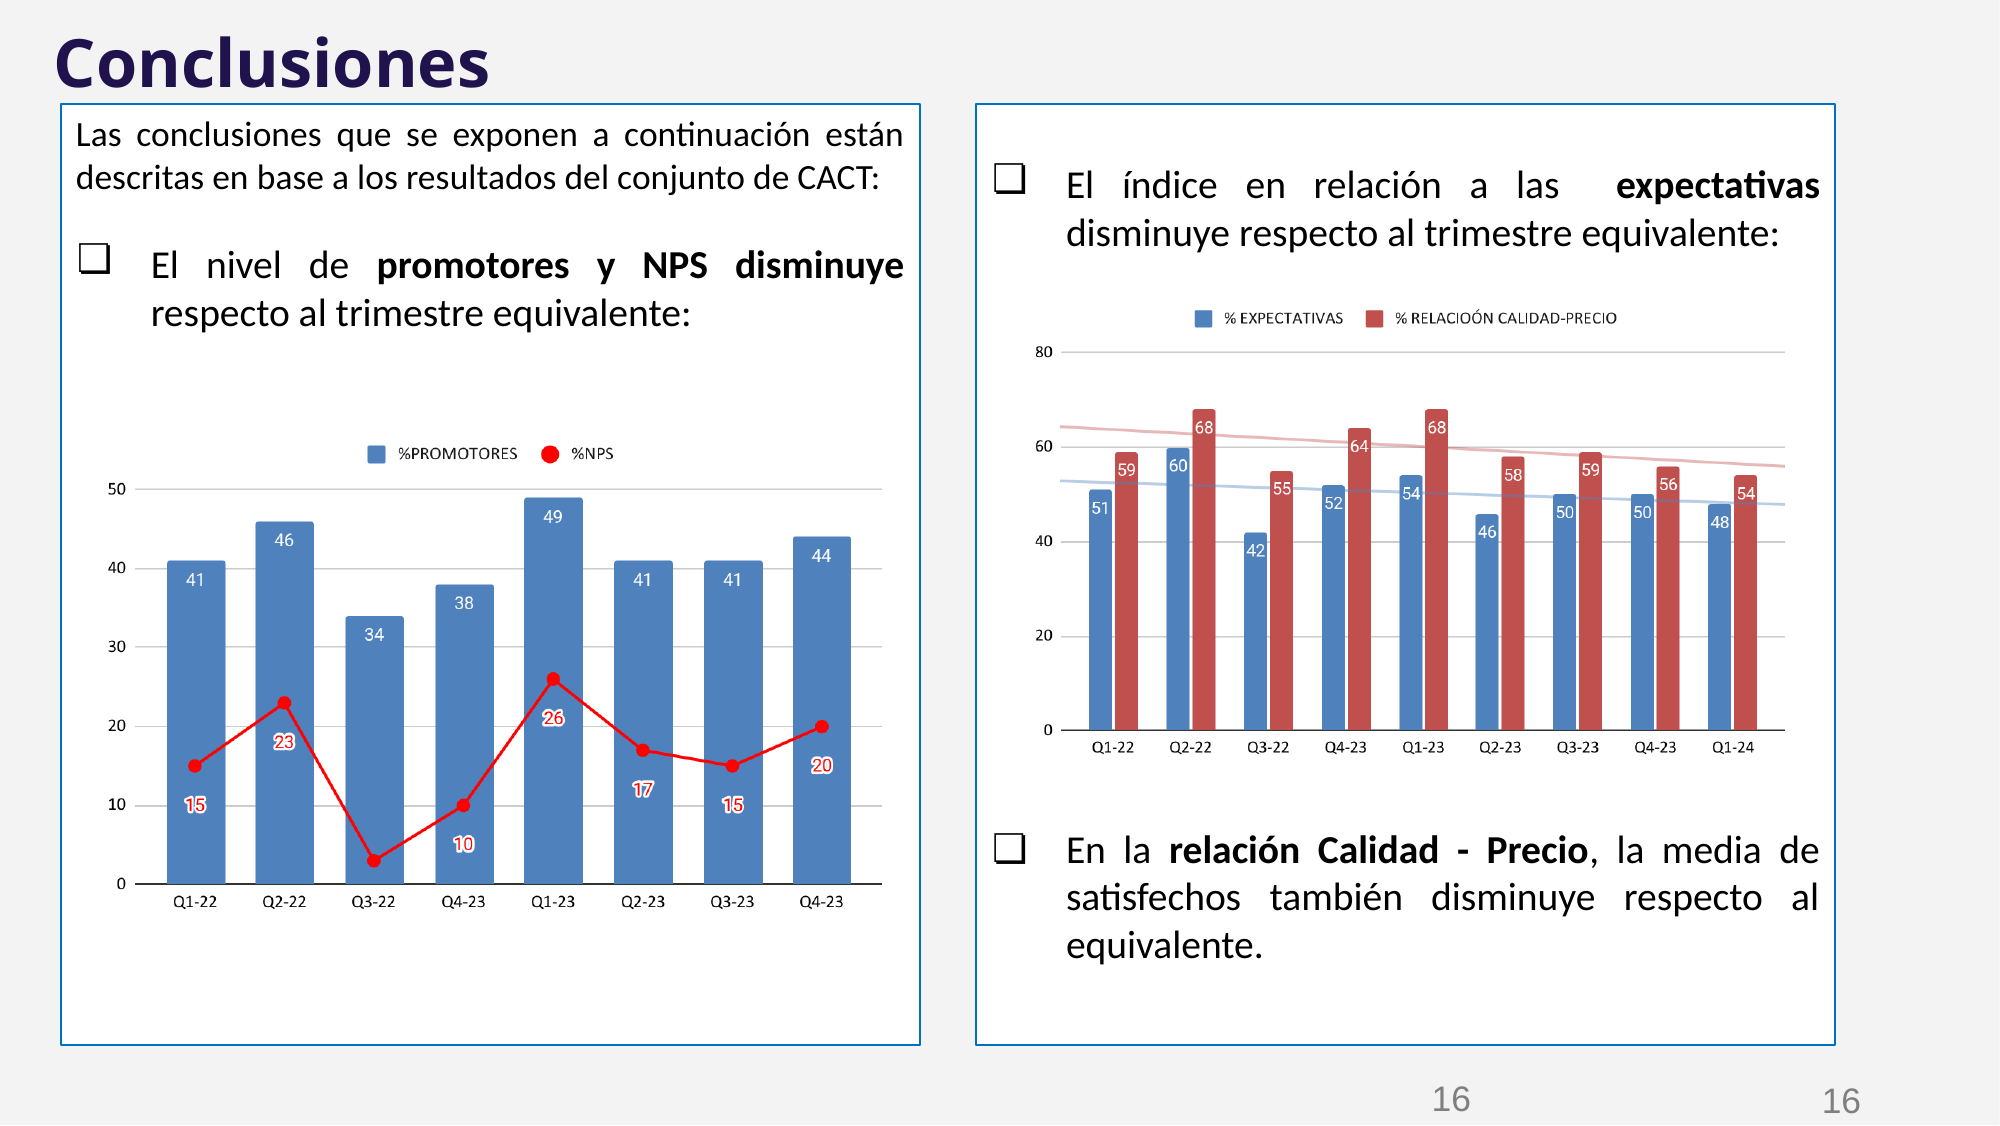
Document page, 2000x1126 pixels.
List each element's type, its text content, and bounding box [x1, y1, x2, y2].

text_box <number> [1413, 1067, 1881, 1126]
text_box El índice en relación a las expectativas disminuye respecto al trimestre equivalente: En la relación Calidad - Precio, la media de satisfechos también disminuye respecto al equivalente. [976, 103, 1836, 1046]
text_box Las conclusiones que se exponen a continuación están descritas en base a los resultados del conjunto de CACT: El nivel de promotores y NPS disminuye respecto al trimestre equivalente: [60, 103, 920, 1046]
picture [1001, 285, 1810, 781]
picture [72, 419, 908, 937]
text_box Conclusiones [53, 0, 1946, 124]
